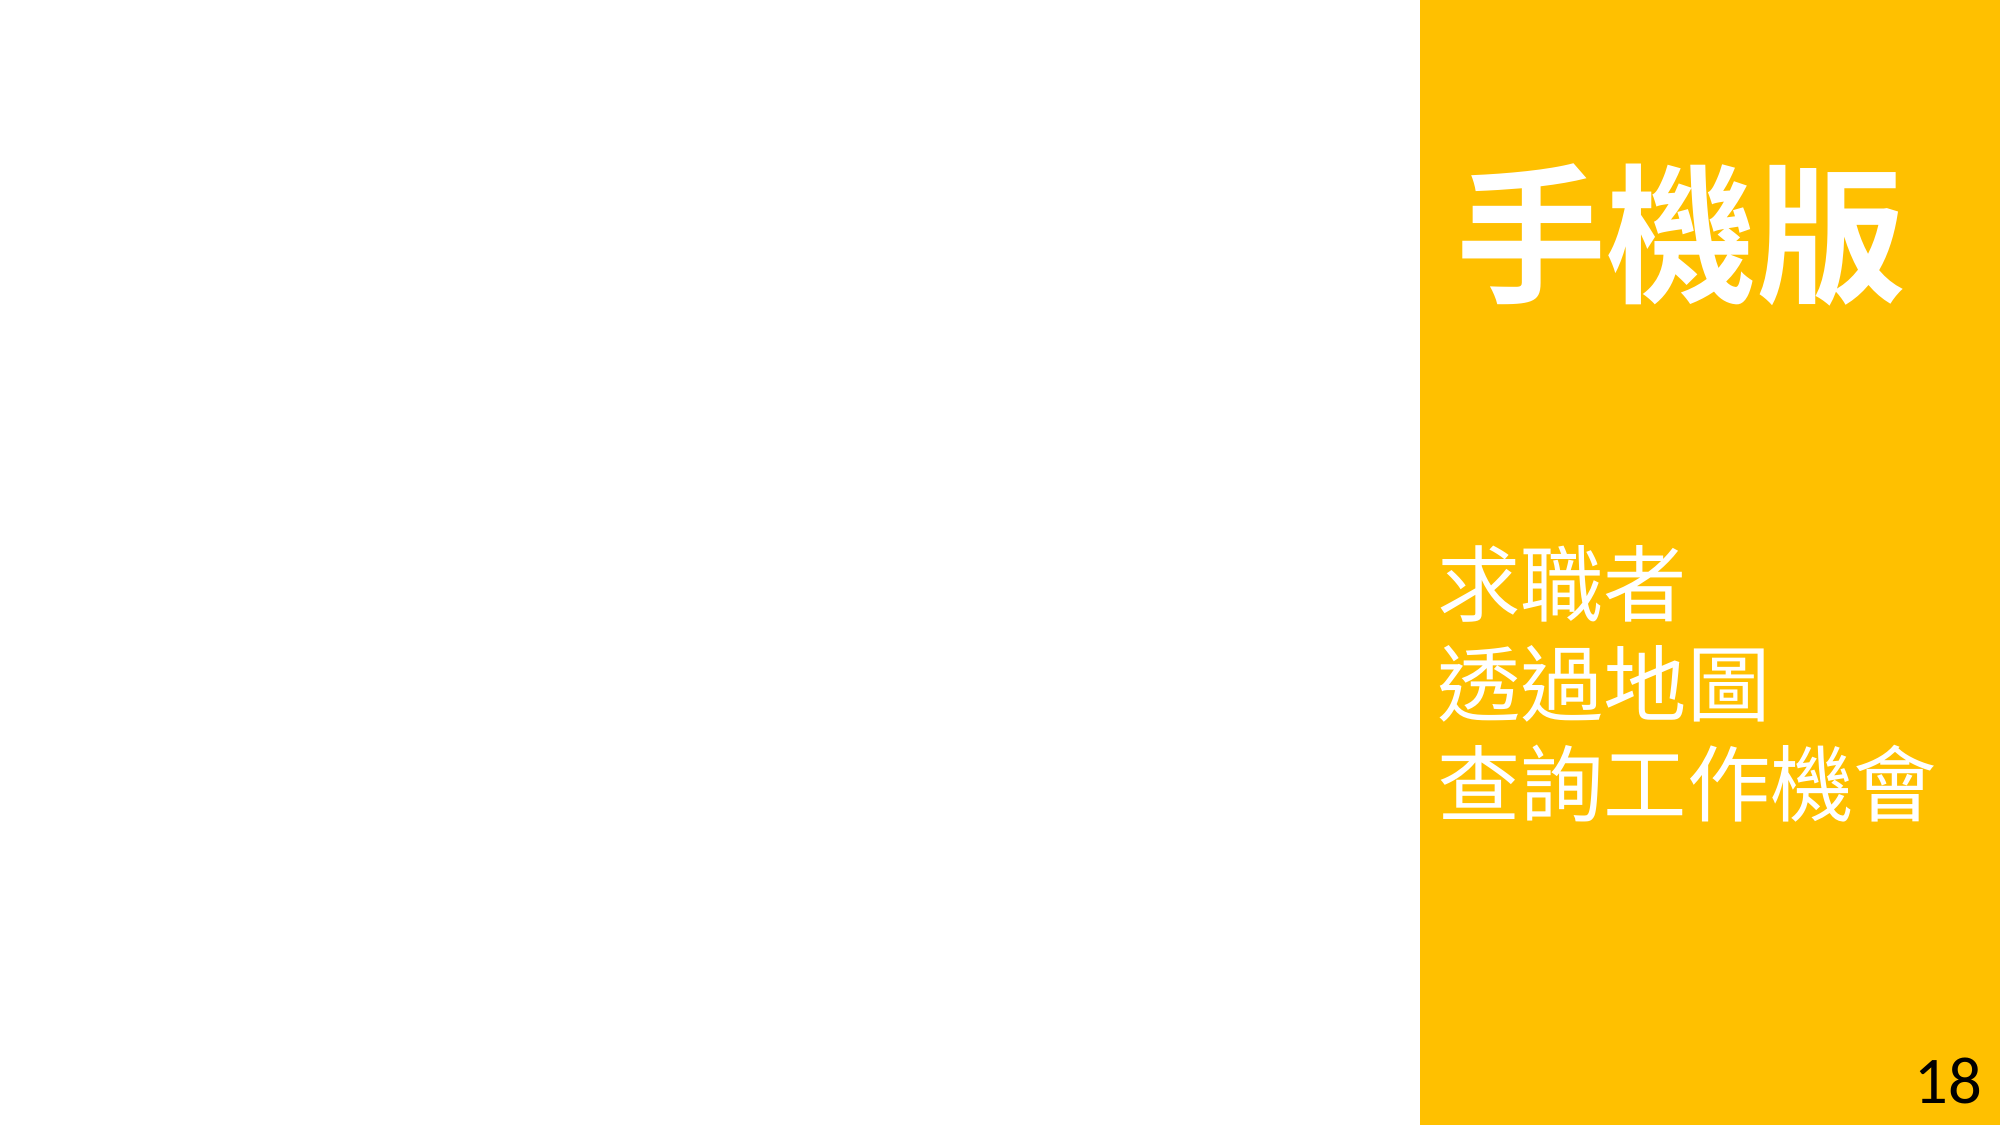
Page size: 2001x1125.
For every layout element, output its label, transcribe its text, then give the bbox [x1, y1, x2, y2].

text_box 求職者 透過地圖 查詢工作機會 [1422, 525, 2000, 844]
text_box [1420, 0, 2000, 1125]
text_box 18 [1899, 1029, 2000, 1125]
text_box 手機版 [1441, 133, 2000, 331]
